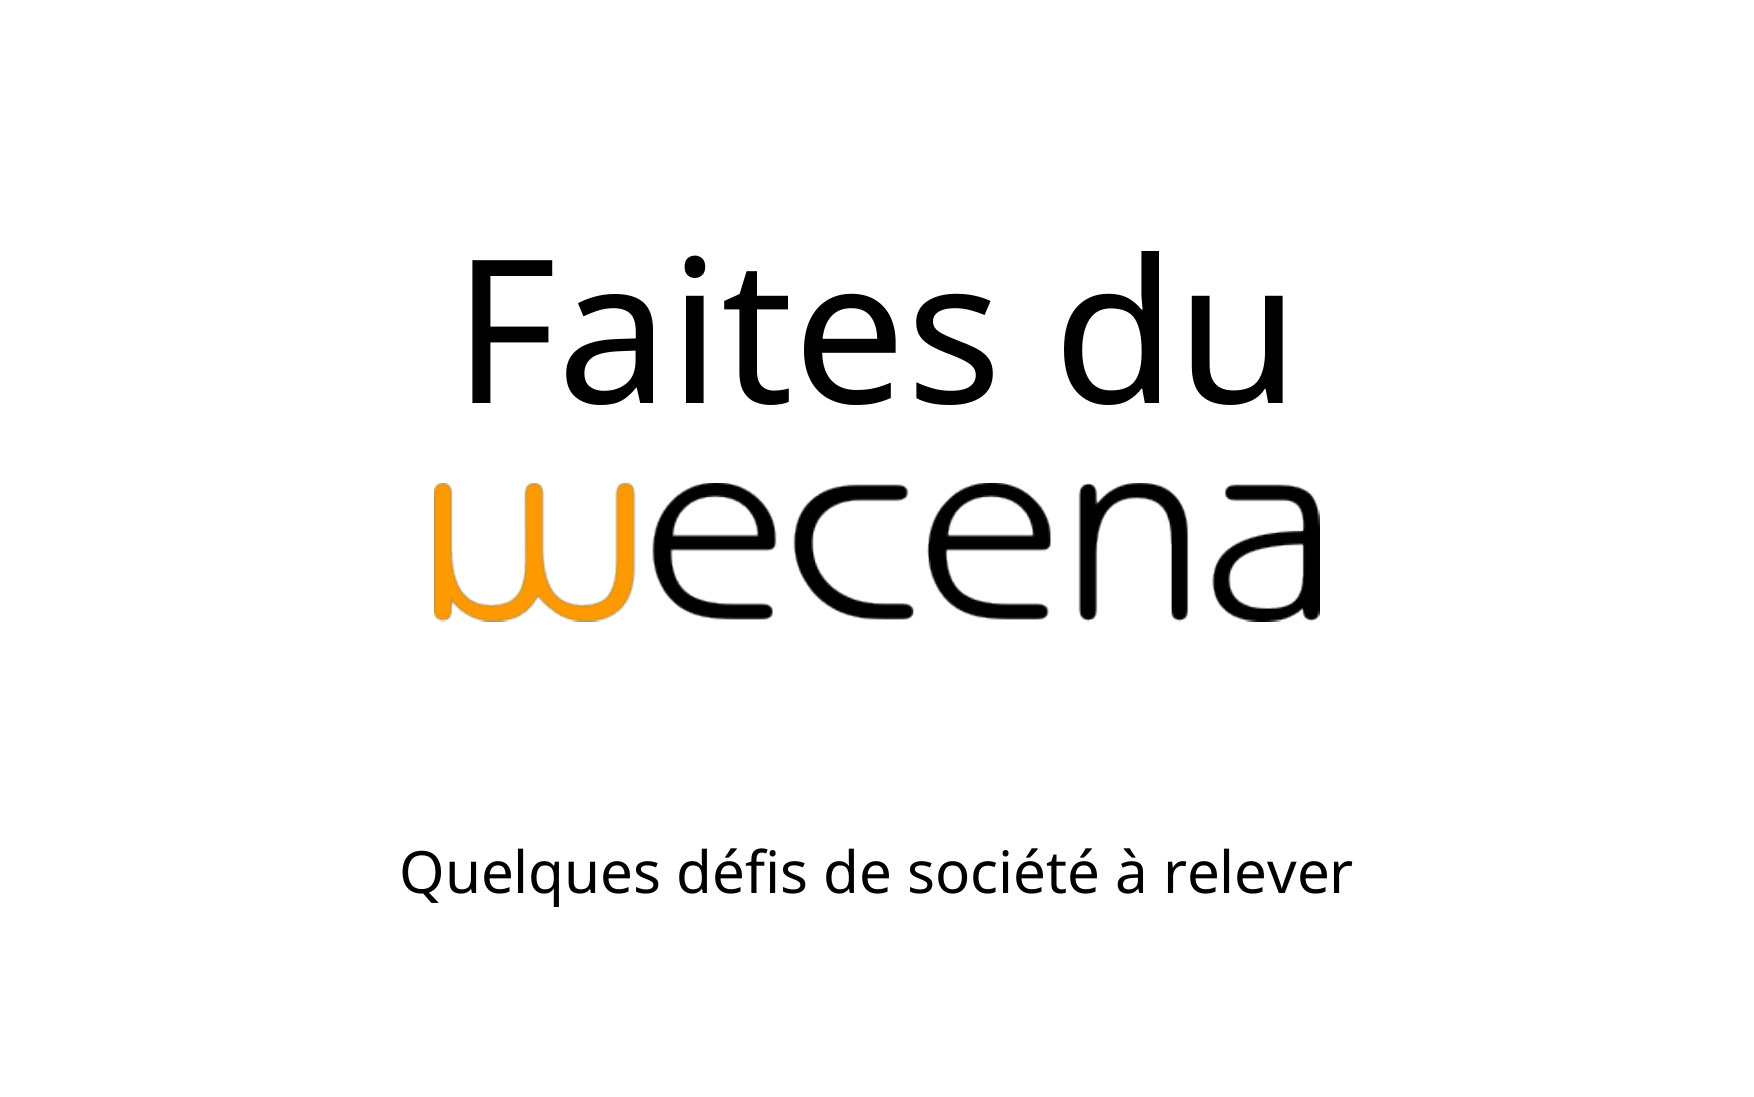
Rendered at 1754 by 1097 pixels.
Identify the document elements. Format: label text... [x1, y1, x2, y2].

subtitle Quelques défis de société à relever [262, 823, 1491, 1005]
picture [434, 483, 1320, 622]
title Faites du [131, 198, 1623, 453]
